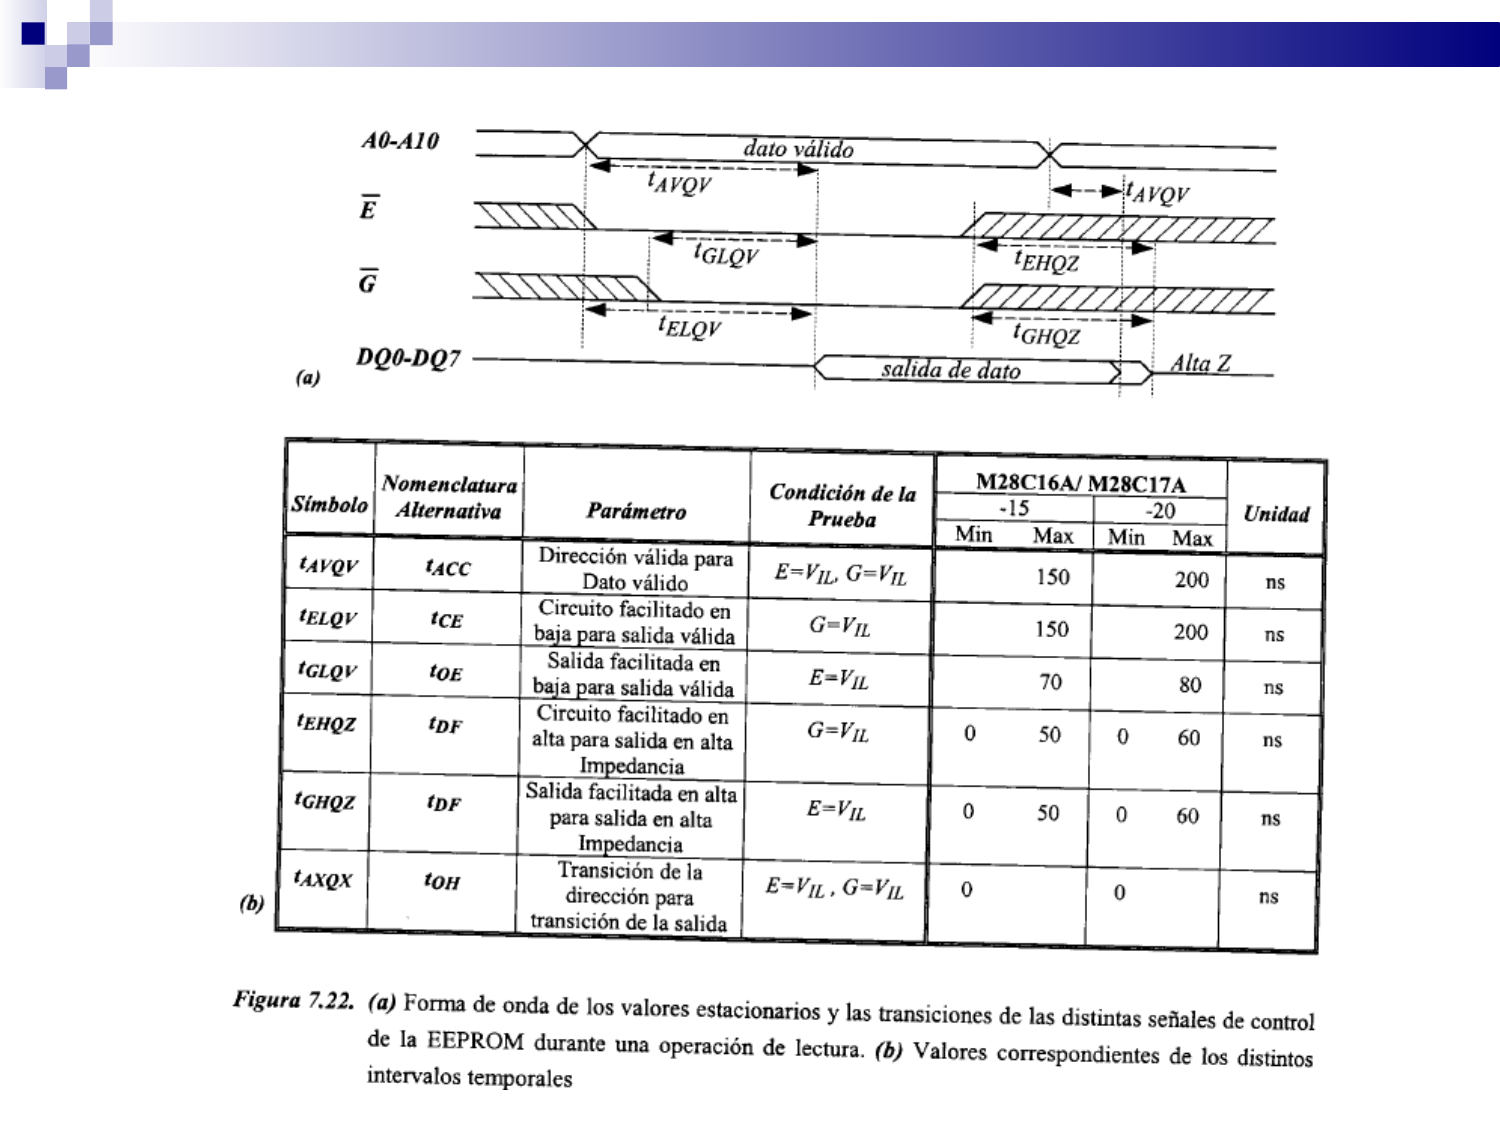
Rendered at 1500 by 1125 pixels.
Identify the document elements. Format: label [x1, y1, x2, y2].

picture [218, 113, 1341, 1090]
